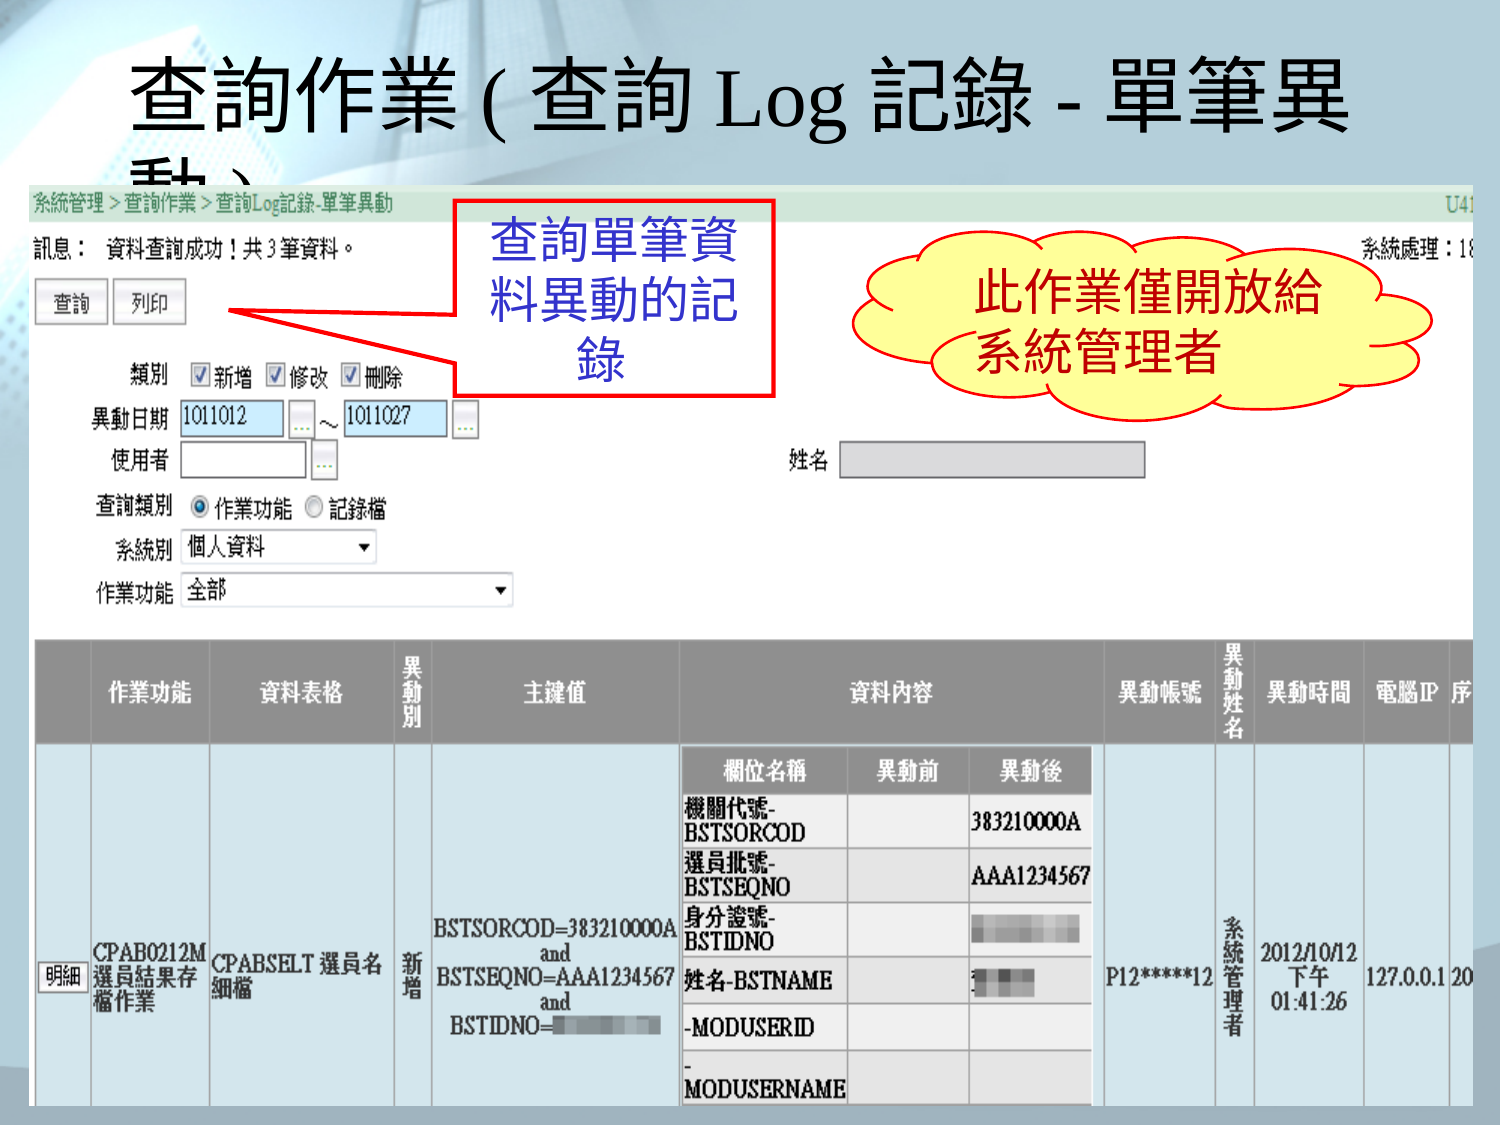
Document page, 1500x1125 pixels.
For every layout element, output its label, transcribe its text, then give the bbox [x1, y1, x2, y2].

text_box 查詢單筆資料異動的記錄 [228, 200, 774, 396]
picture [29, 185, 1473, 1107]
text_box 此作業僅開放給系統管理者 [853, 231, 1432, 421]
title 查詢作業(查詢Log記錄-單筆異動) [112, 35, 1388, 168]
